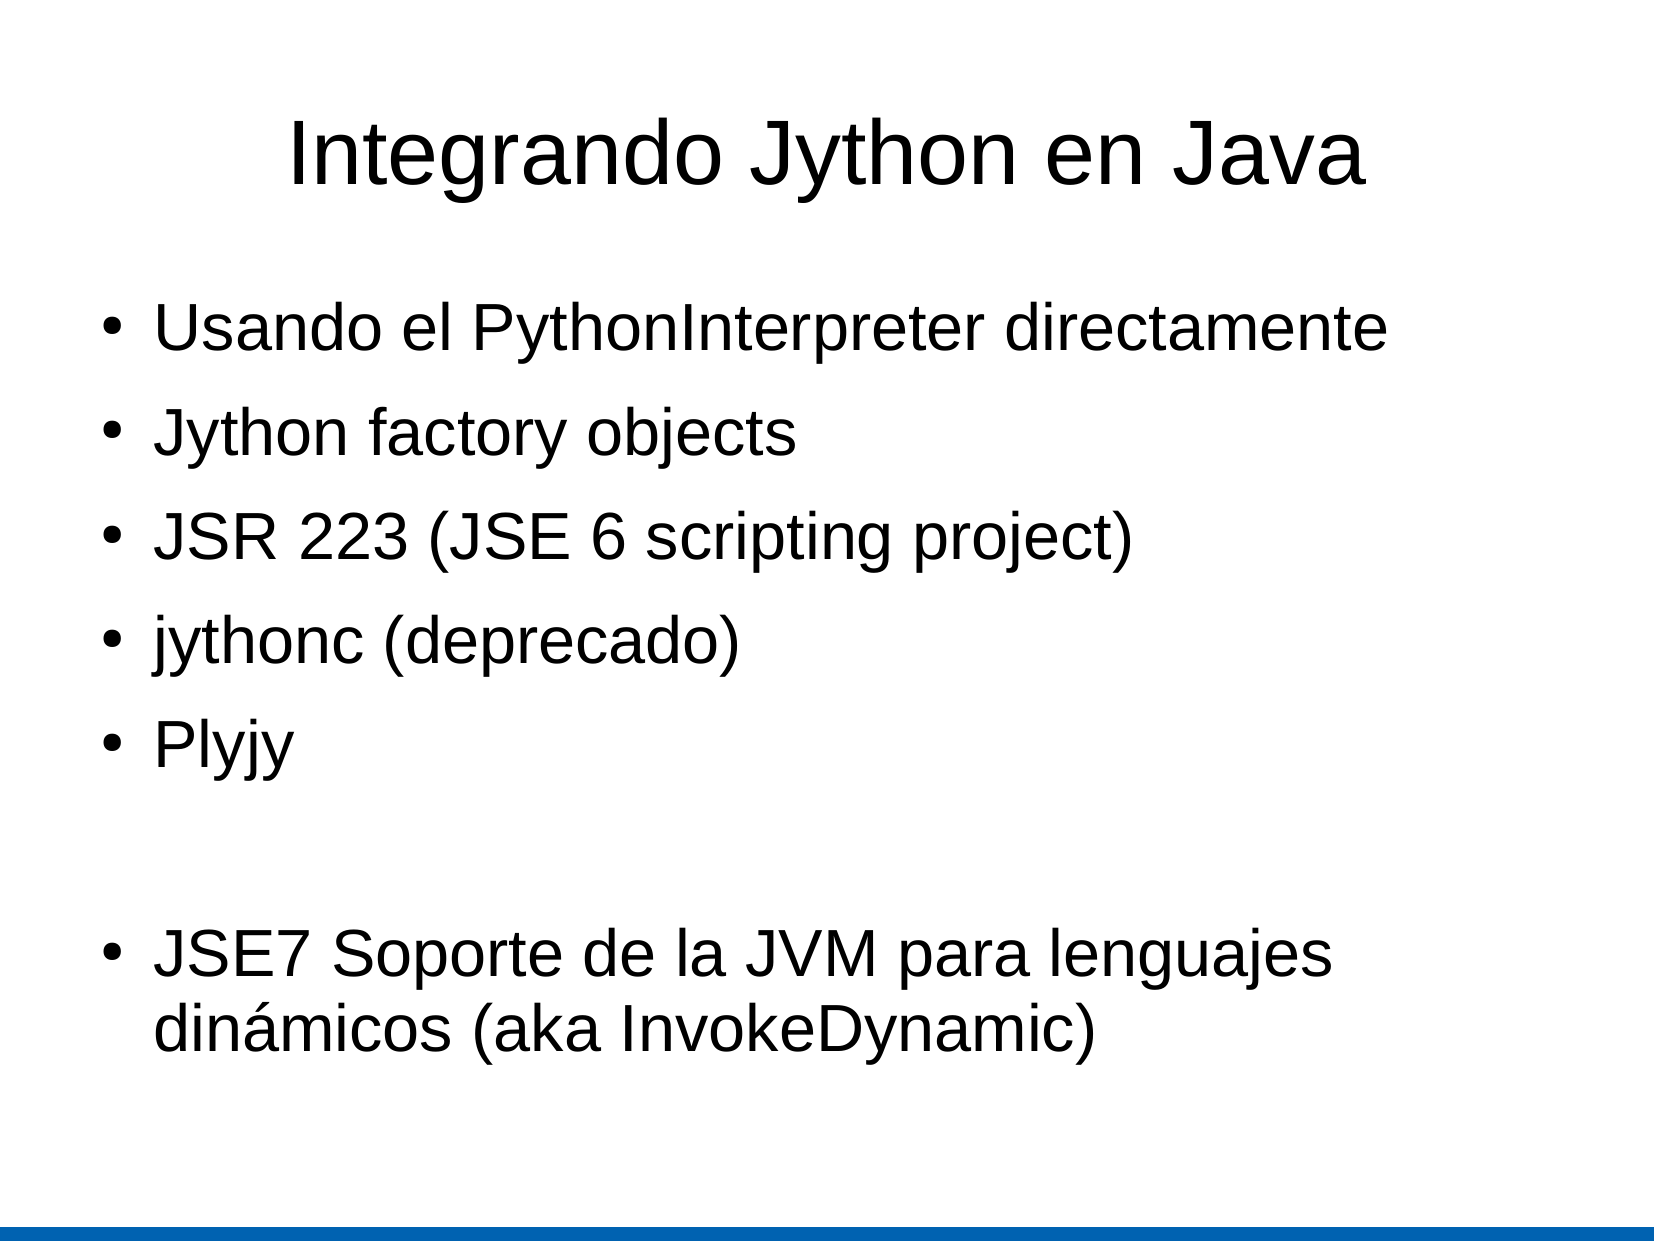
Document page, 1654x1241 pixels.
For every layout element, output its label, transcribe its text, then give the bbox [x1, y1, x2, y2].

title Integrando Jython en Java [82, 49, 1571, 257]
list Usando el PythonInterpreter directamente Jython factory objects JSR 223 (JSE 6 scripting project) jythonc (deprecado) Plyjy JSE7 Soporte de la JVM para lenguajes dinámicos (aka InvokeDynamic) [82, 290, 1571, 1109]
